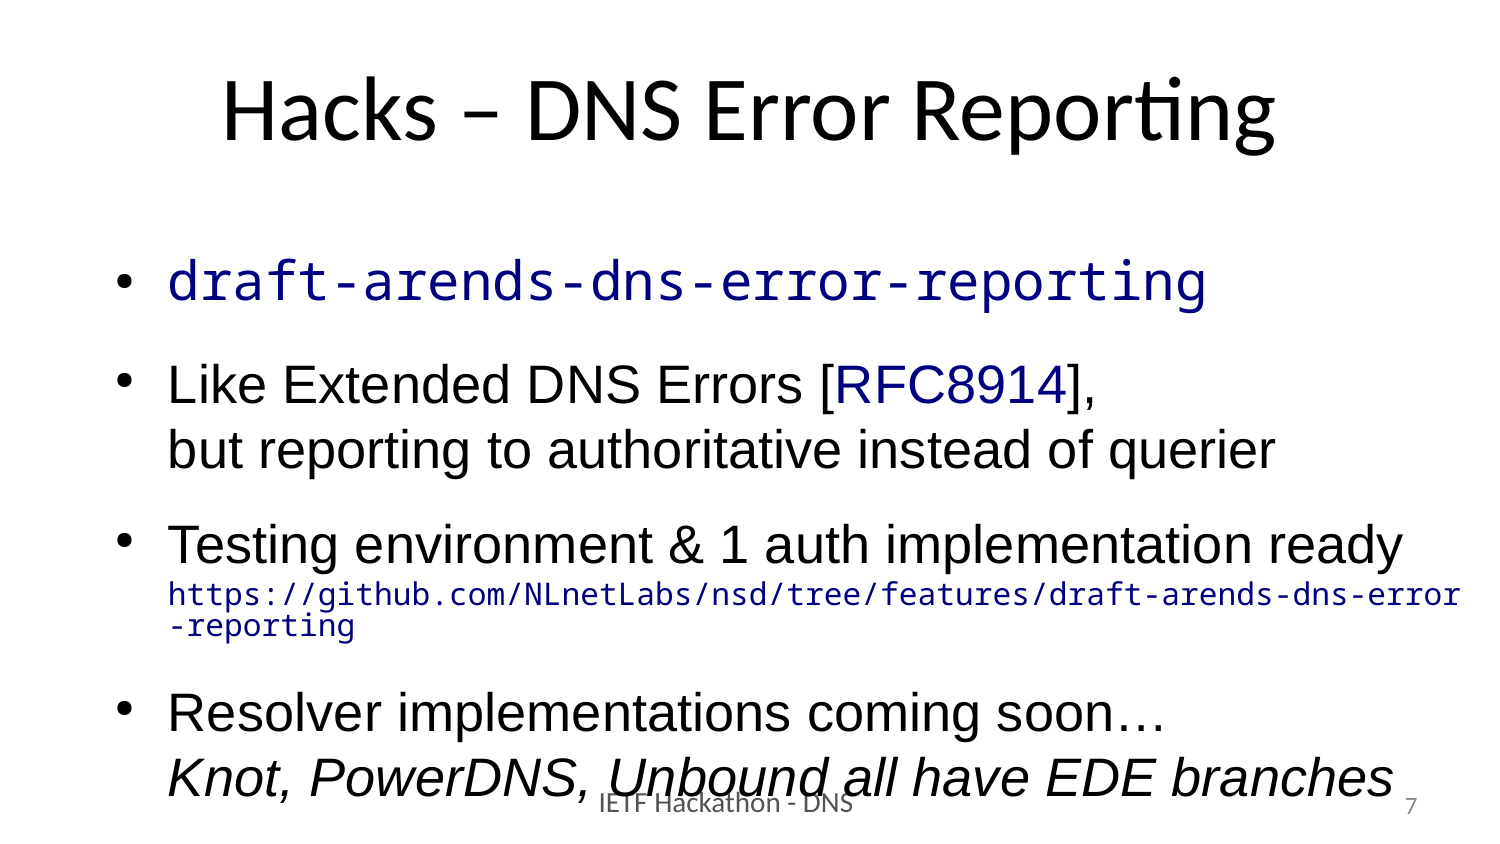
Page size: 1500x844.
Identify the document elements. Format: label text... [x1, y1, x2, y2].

slide_number <getal> [1394, 782, 1425, 827]
title Hacks – DNS Error Reporting [75, 33, 1425, 175]
list draft-arends-dns-error-reporting Like Extended DNS Errors [RFC8914], but reporting to authoritative instead of querier Testing environment & 1 auth implementation ready https://github.com/NLnetLabs/nsd/tree/features/draft-arends-dns-error-reporting Resolver implementations coming soon… Knot, PowerDNS, Unbound all have EDE branches [89, 238, 1477, 824]
